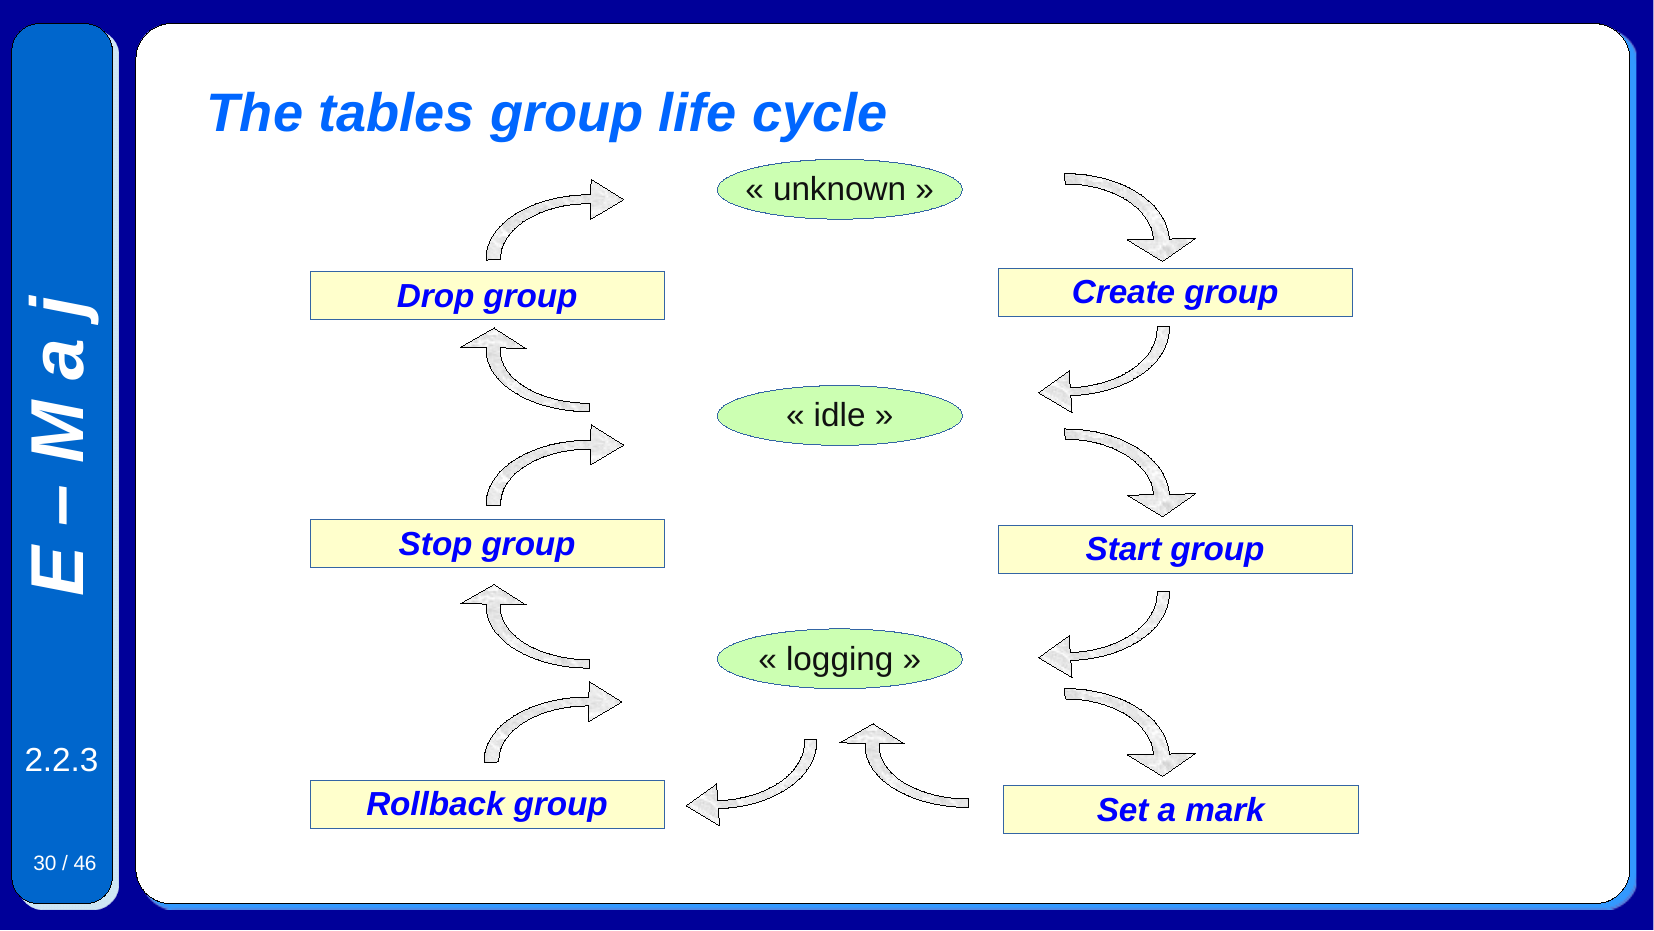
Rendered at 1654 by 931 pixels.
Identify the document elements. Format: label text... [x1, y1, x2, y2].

text_box [460, 327, 590, 412]
text_box Set a mark [1003, 785, 1359, 834]
text_box Create group [998, 268, 1353, 317]
text_box Rollback group [310, 780, 665, 829]
text_box Start group [998, 525, 1353, 574]
text_box Drop group [310, 271, 665, 320]
text_box [486, 179, 624, 261]
text_box [1064, 173, 1196, 262]
title The tables group life cycle [206, 34, 1593, 191]
text_box [1064, 428, 1196, 517]
text_box « unknown » [717, 159, 963, 220]
text_box Stop group [310, 519, 665, 568]
text_box [460, 584, 590, 669]
text_box [1038, 591, 1170, 678]
text_box [839, 723, 969, 808]
text_box « idle » [717, 385, 963, 446]
text_box [1064, 688, 1196, 777]
text_box [1038, 326, 1170, 413]
text_box [686, 739, 817, 826]
text_box « logging » [717, 628, 963, 689]
text_box [486, 424, 624, 506]
text_box [484, 681, 622, 763]
